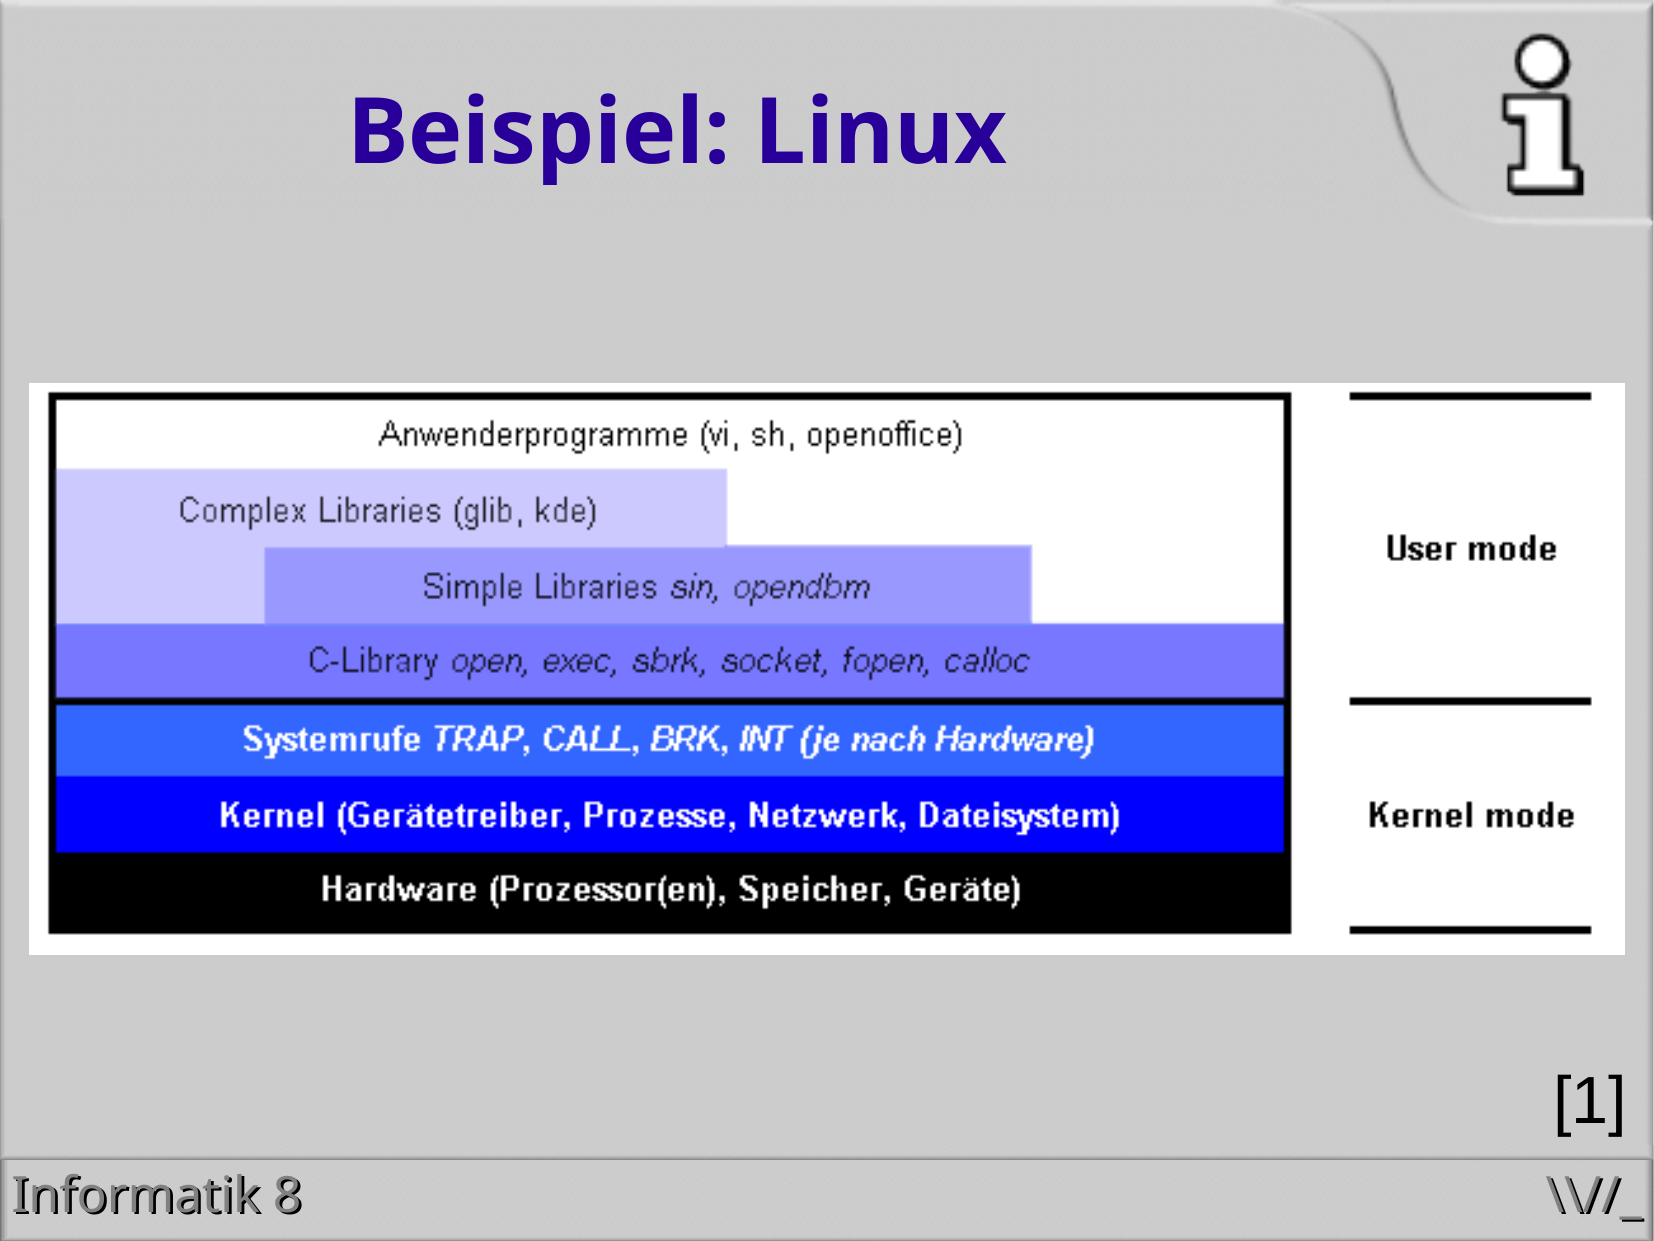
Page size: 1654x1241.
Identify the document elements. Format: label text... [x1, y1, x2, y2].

list [1] [1535, 1062, 1654, 1152]
title Beispiel: Linux [36, 16, 1319, 242]
picture [29, 383, 1625, 955]
picture [0, 0, 1654, 1241]
